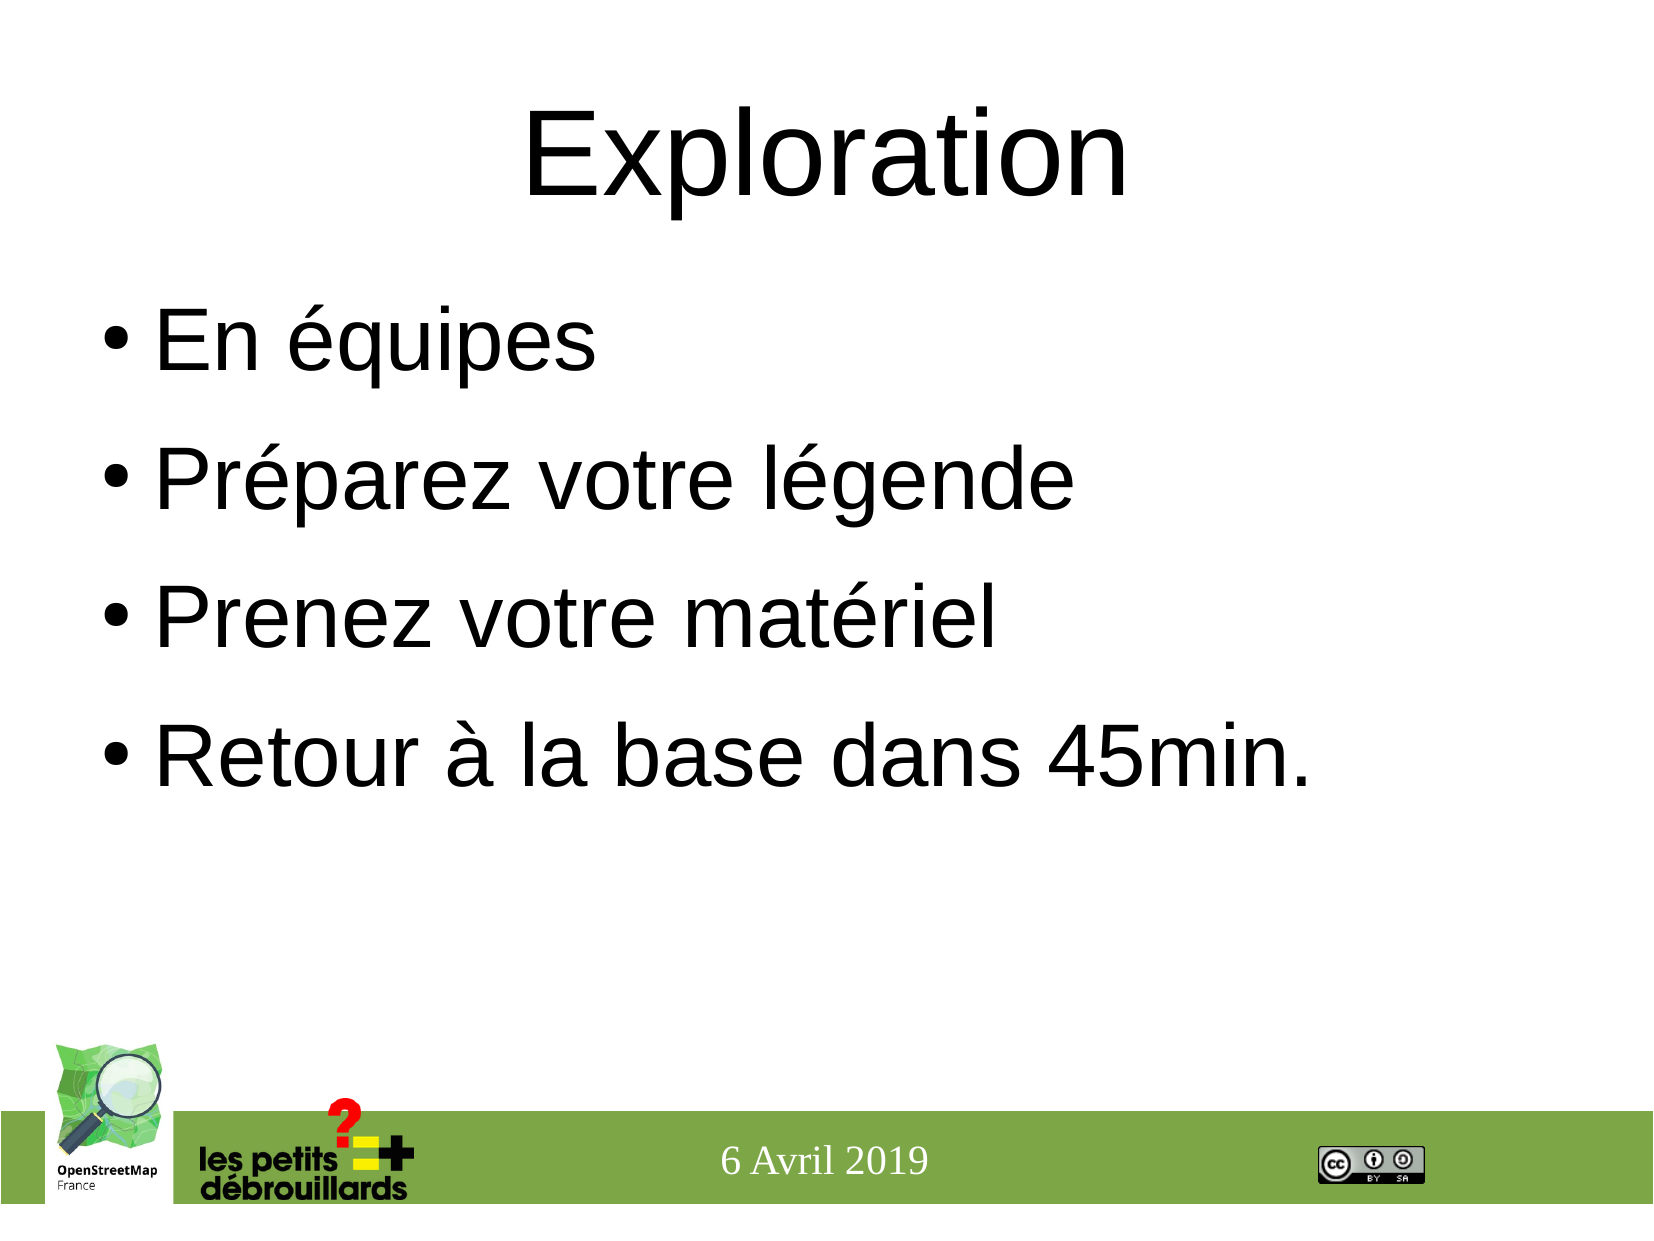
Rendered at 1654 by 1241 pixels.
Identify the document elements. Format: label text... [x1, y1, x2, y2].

picture [1318, 1146, 1425, 1184]
picture [200, 1098, 414, 1200]
picture [45, 1027, 174, 1205]
list En équipes Préparez votre légende Prenez votre matériel Retour à la base dans 45min. [82, 290, 1571, 1010]
title Exploration [82, 49, 1571, 257]
